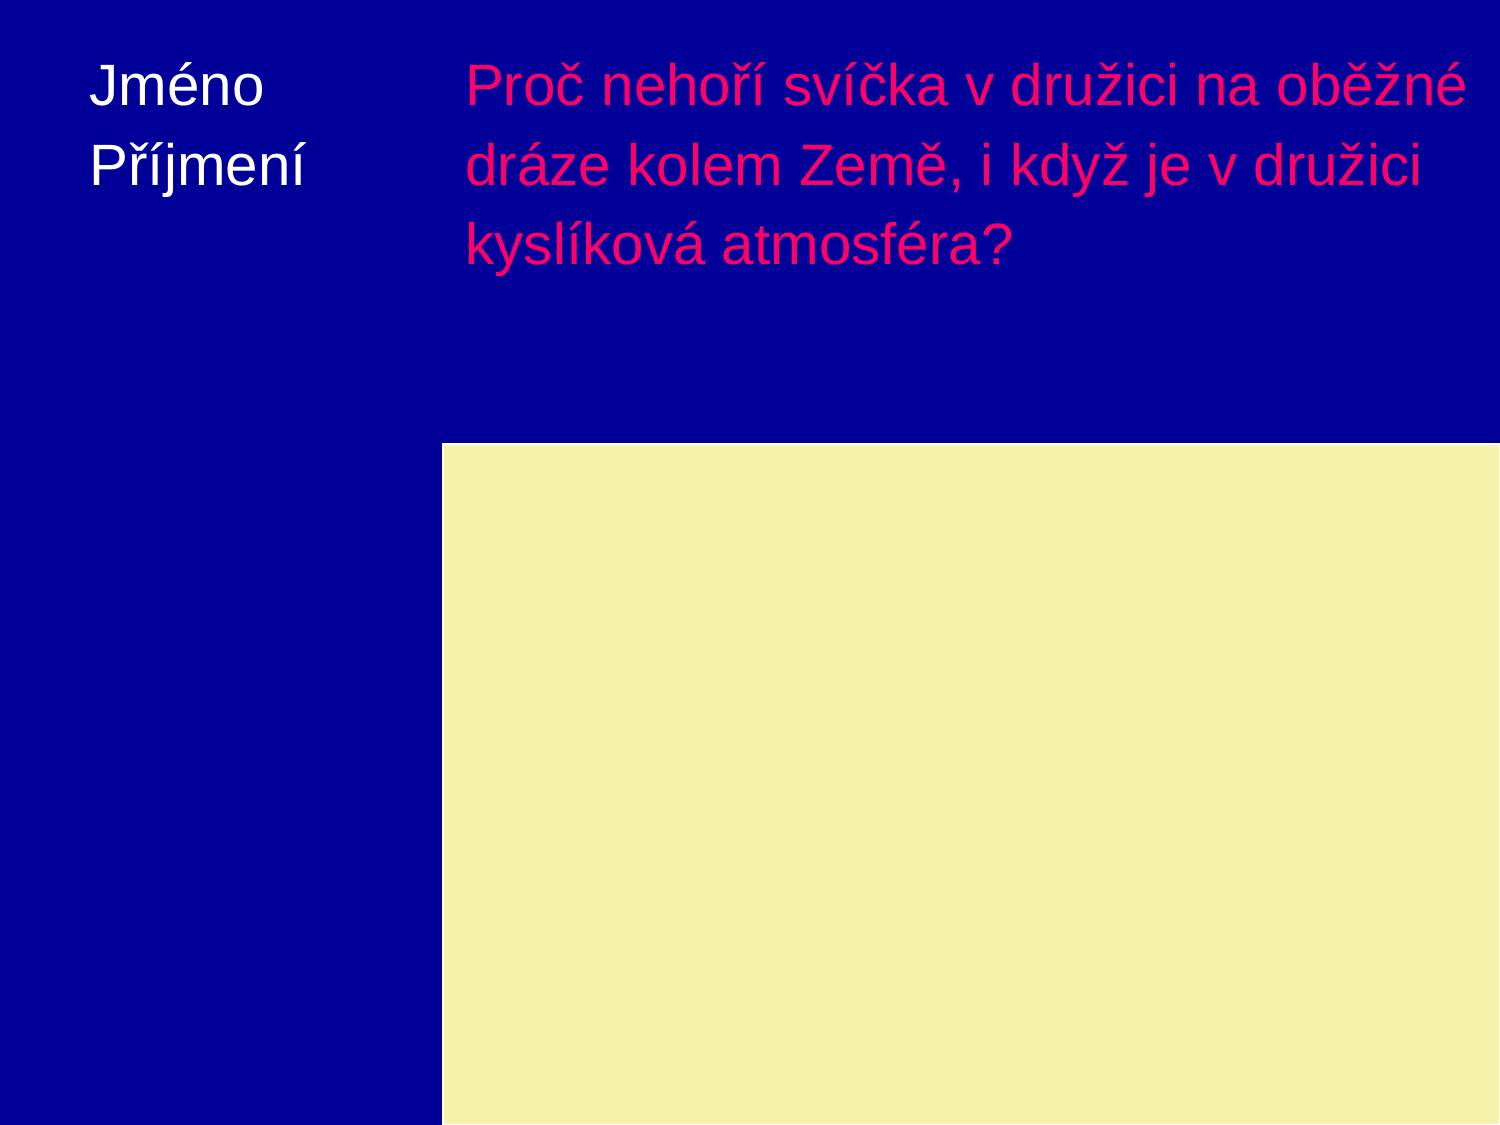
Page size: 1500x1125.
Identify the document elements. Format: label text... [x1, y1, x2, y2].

text_box [442, 444, 1500, 1125]
text_box Jméno Příjmení [74, 45, 451, 525]
text_box Proč nehoří svíčka v družici na oběžné dráze kolem Země, i když je v družici kyslíková atmosféra? [451, 45, 1500, 444]
